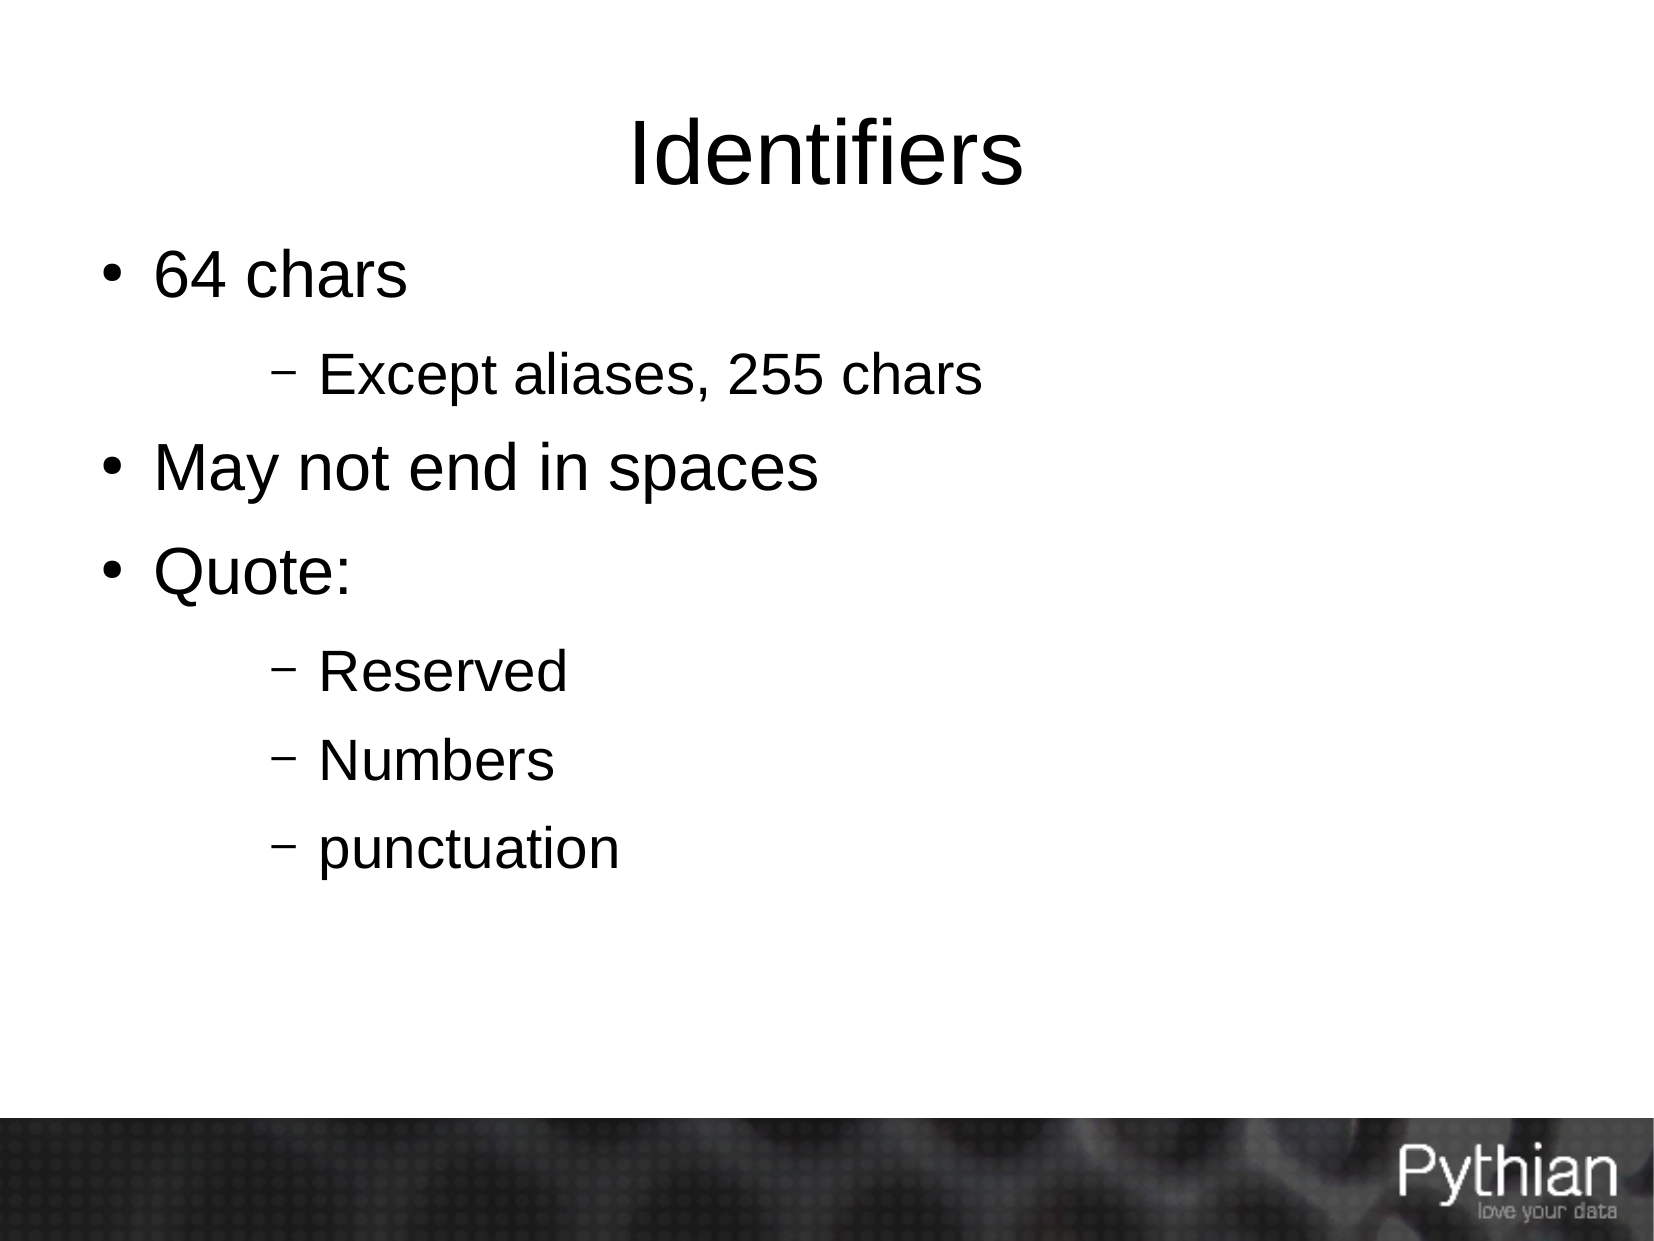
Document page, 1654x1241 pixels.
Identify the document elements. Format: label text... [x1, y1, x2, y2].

list 64 chars Except aliases, 255 chars May not end in spaces Quote: Reserved Numbers punctuation [82, 237, 1571, 1041]
picture [0, 1118, 1654, 1241]
title Identifiers [82, 49, 1571, 237]
